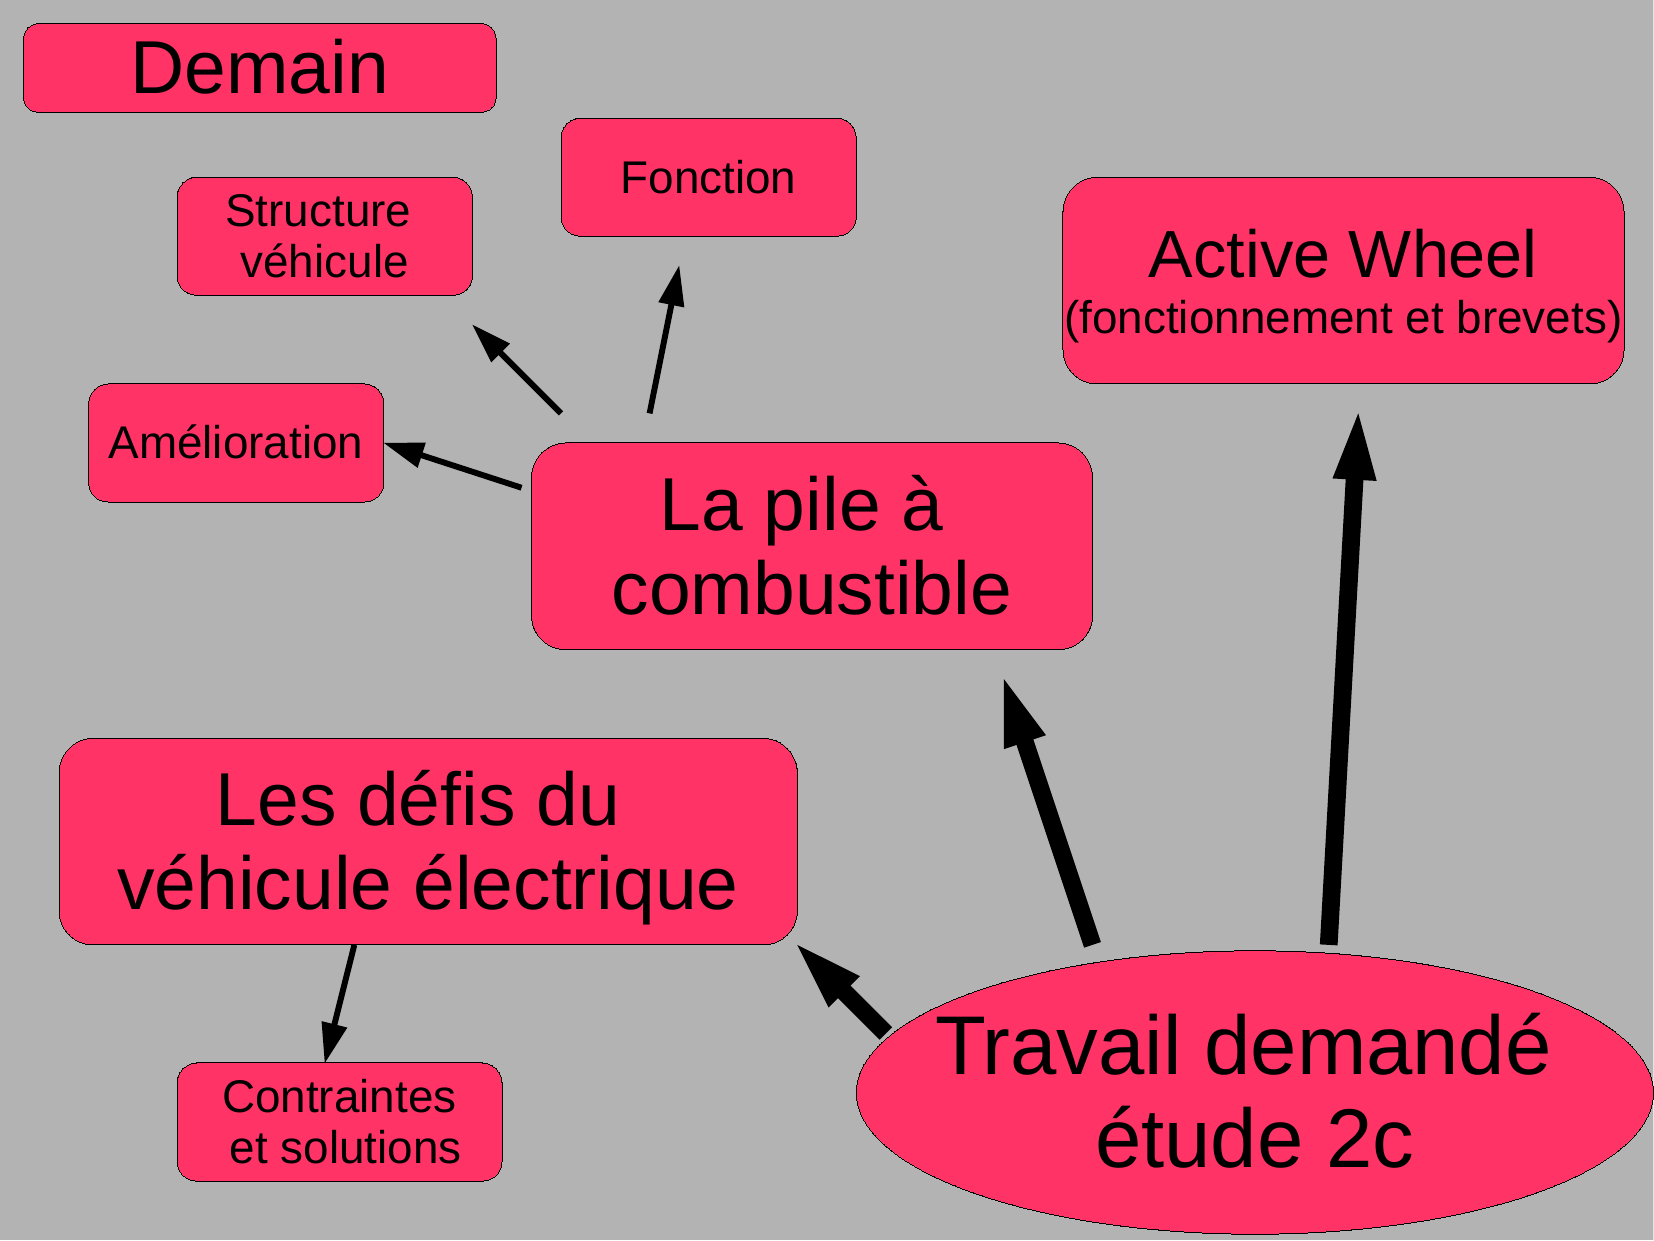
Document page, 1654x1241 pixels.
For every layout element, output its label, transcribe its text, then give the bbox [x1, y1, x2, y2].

text_box Fonction [561, 118, 857, 237]
text_box Contraintes et solutions [177, 1062, 503, 1182]
text_box Les défis du véhicule électrique [59, 738, 798, 945]
text_box Demain [23, 23, 497, 113]
text_box Active Wheel (fonctionnement et brevets) [1062, 177, 1625, 384]
text_box La pile à combustible [531, 442, 1093, 650]
text_box Amélioration [88, 383, 384, 503]
text_box Travail demandé étude 2c [856, 950, 1654, 1235]
text_box Structure véhicule [177, 177, 473, 296]
